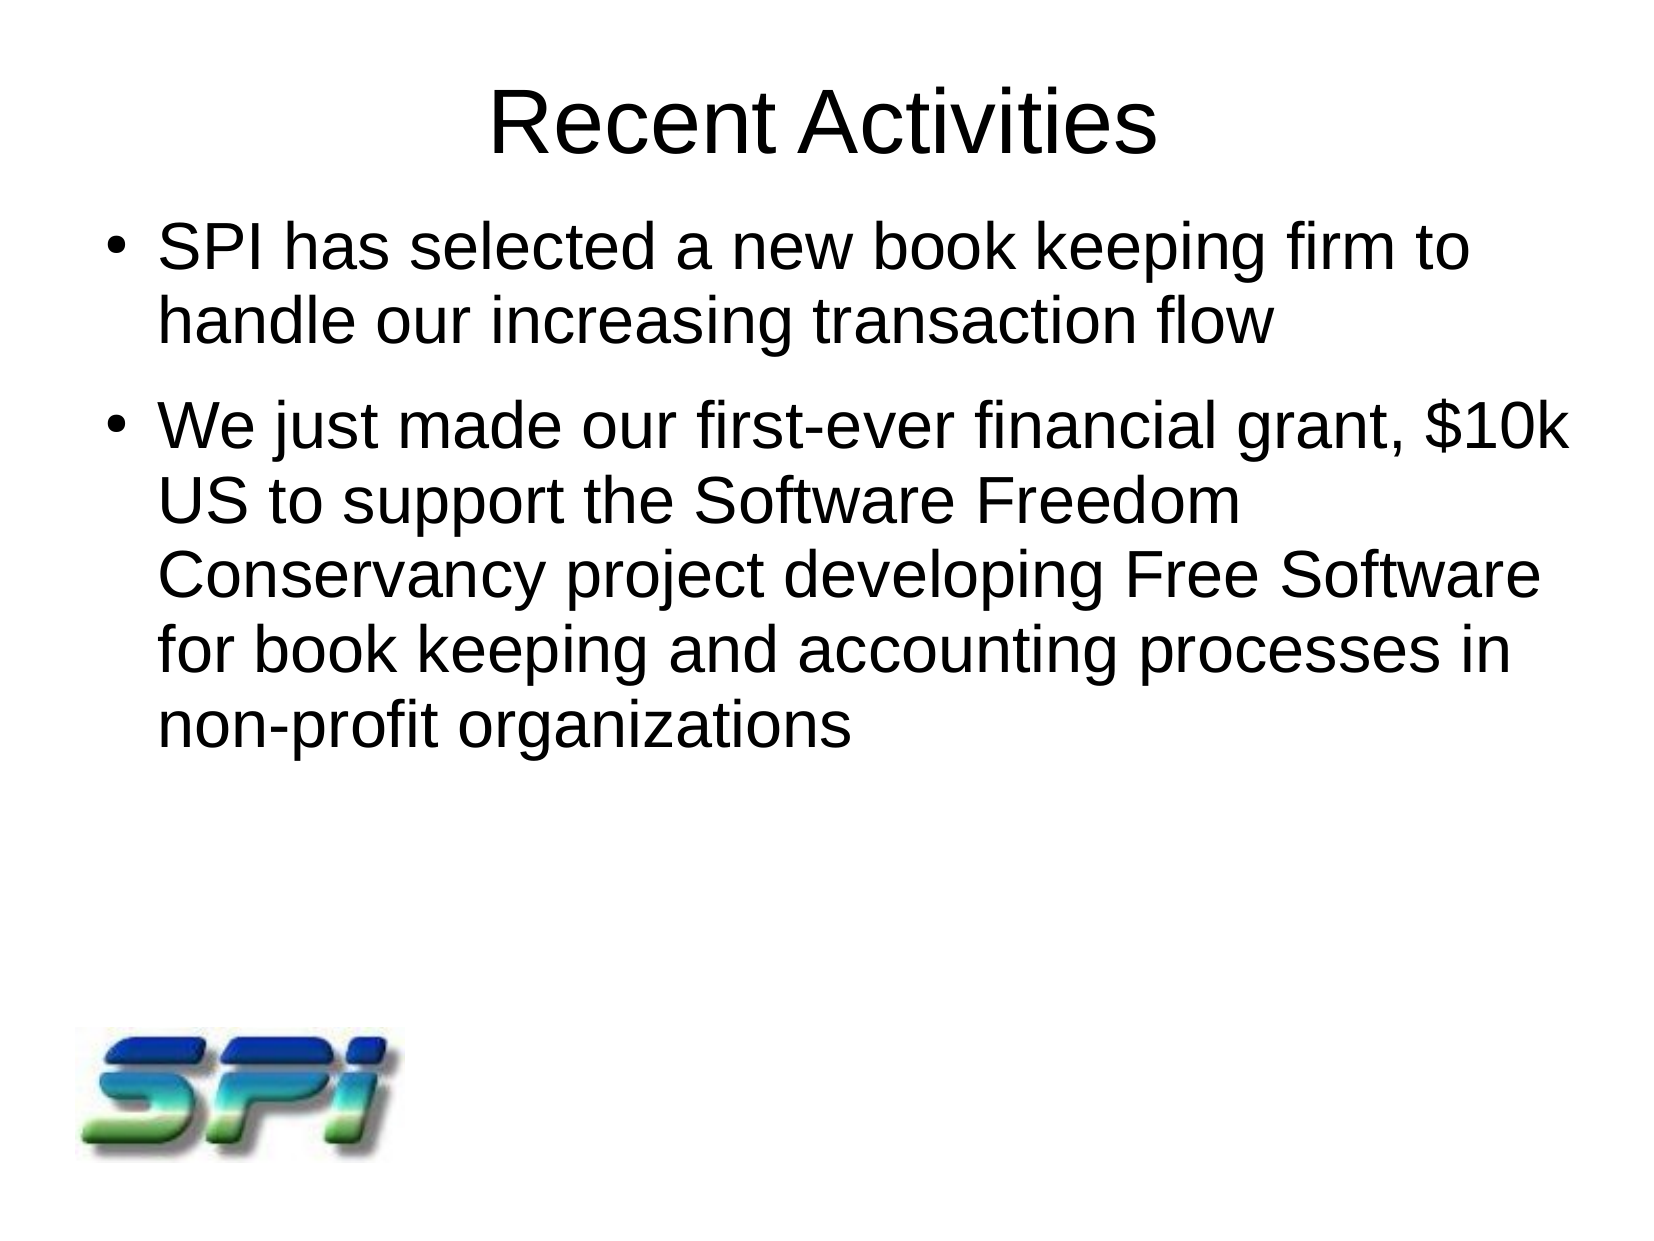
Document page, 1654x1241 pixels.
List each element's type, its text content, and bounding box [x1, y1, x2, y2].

picture [75, 1027, 405, 1163]
title Recent Activities [80, 17, 1569, 225]
list SPI has selected a new book keeping firm to handle our increasing transaction flow We just made our first-ever financial grant, $10k US to support the Software Freedom Conservancy project developing Free Software for book keeping and accounting processes in non-profit organizations [86, 208, 1576, 1013]
